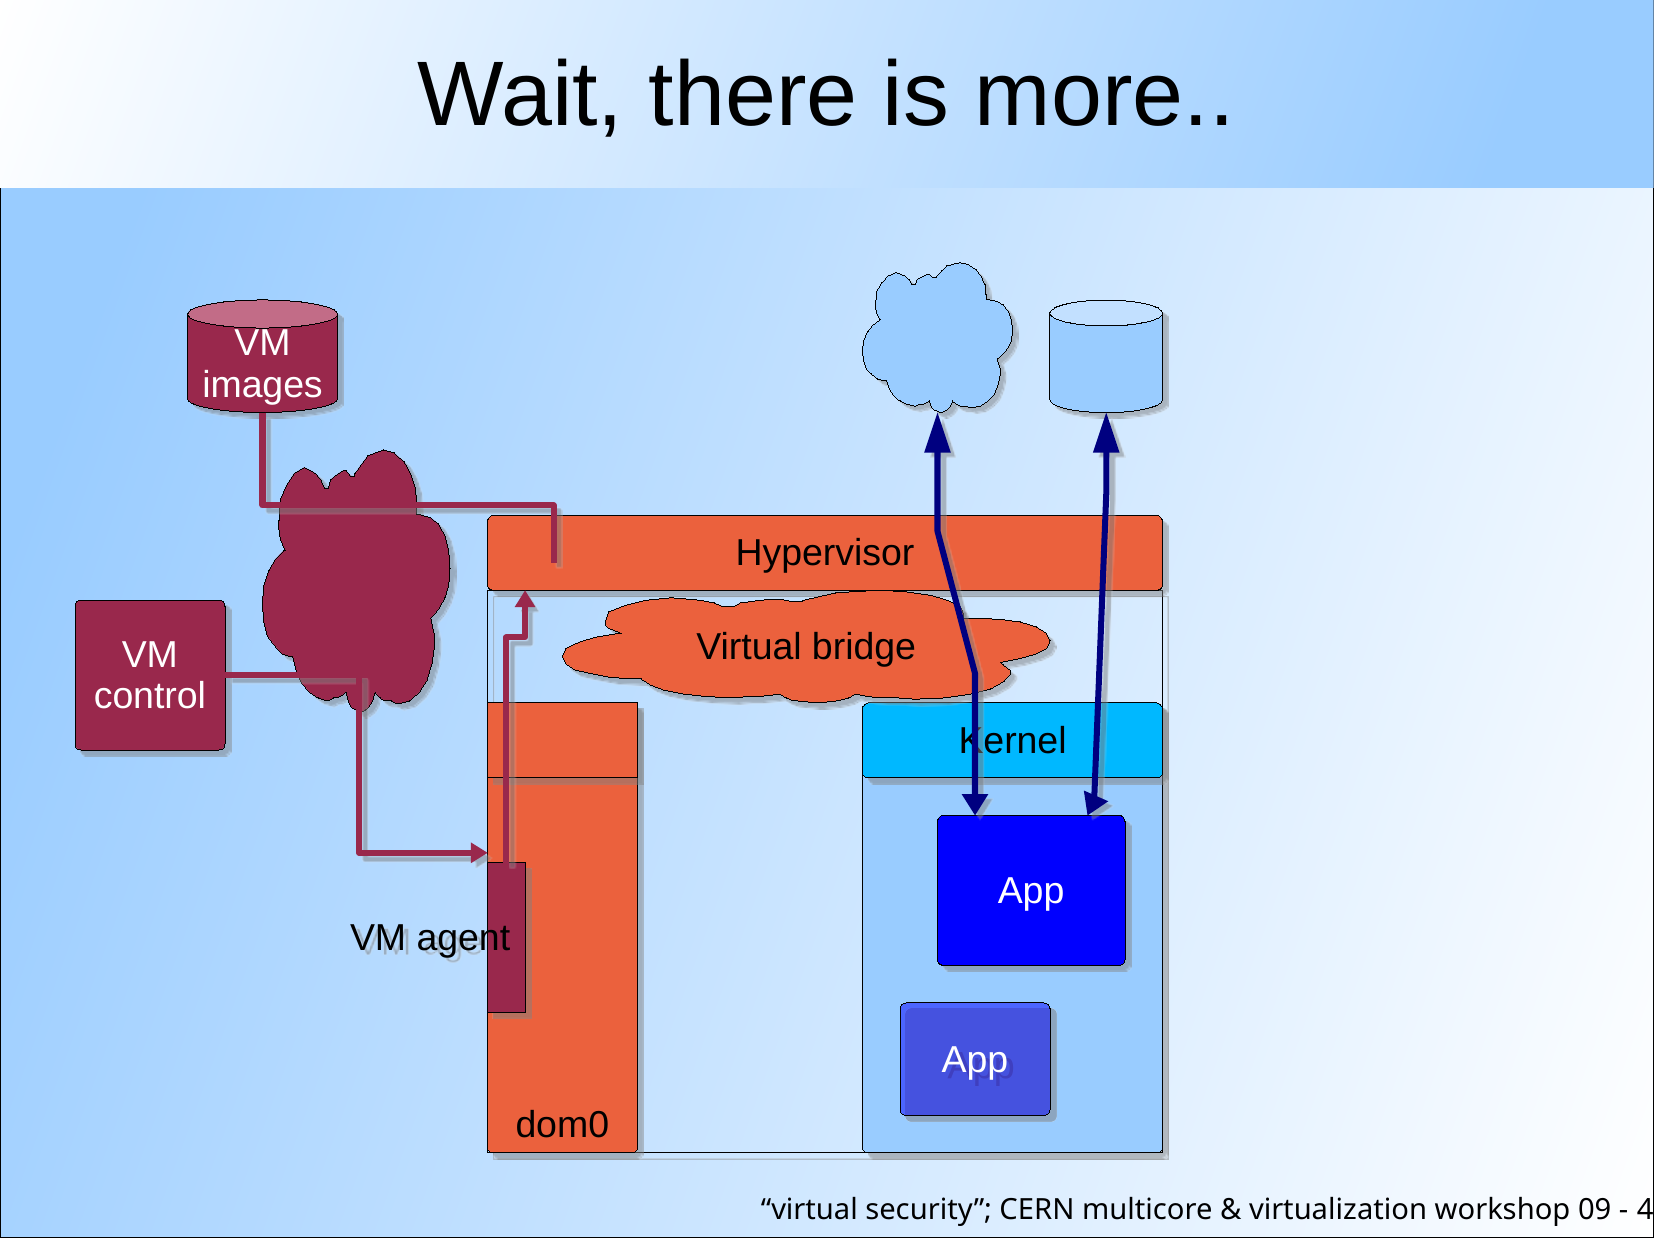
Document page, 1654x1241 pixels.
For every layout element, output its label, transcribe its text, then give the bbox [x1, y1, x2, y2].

text_box Hypervisor [487, 515, 950, 591]
text_box Virtual bridge [562, 590, 971, 703]
text_box Hypervisor [1111, 515, 1163, 591]
text_box [302, 684, 353, 709]
text_box VM images [187, 315, 338, 413]
text_box [280, 449, 417, 499]
text_box VM control [75, 600, 226, 751]
text_box Virtual bridge [970, 618, 1051, 691]
text_box Kernel [985, 702, 1090, 778]
text_box dom0 [487, 778, 638, 1153]
text_box App [900, 1002, 1051, 1116]
title Wait, there is more.. [82, 0, 1571, 188]
text_box [487, 702, 503, 778]
text_box Hypervisor [947, 515, 1101, 591]
text_box Kernel [1100, 702, 1163, 778]
text_box VM agent [487, 862, 526, 1013]
text_box dom0 [487, 778, 503, 862]
text_box [262, 512, 451, 710]
text_box [862, 262, 1013, 413]
text_box [862, 775, 1162, 1152]
text_box App [937, 815, 1126, 966]
text_box Kernel [862, 702, 971, 778]
text_box [984, 778, 1086, 815]
text_box [1049, 314, 1163, 413]
text_box [516, 702, 638, 778]
